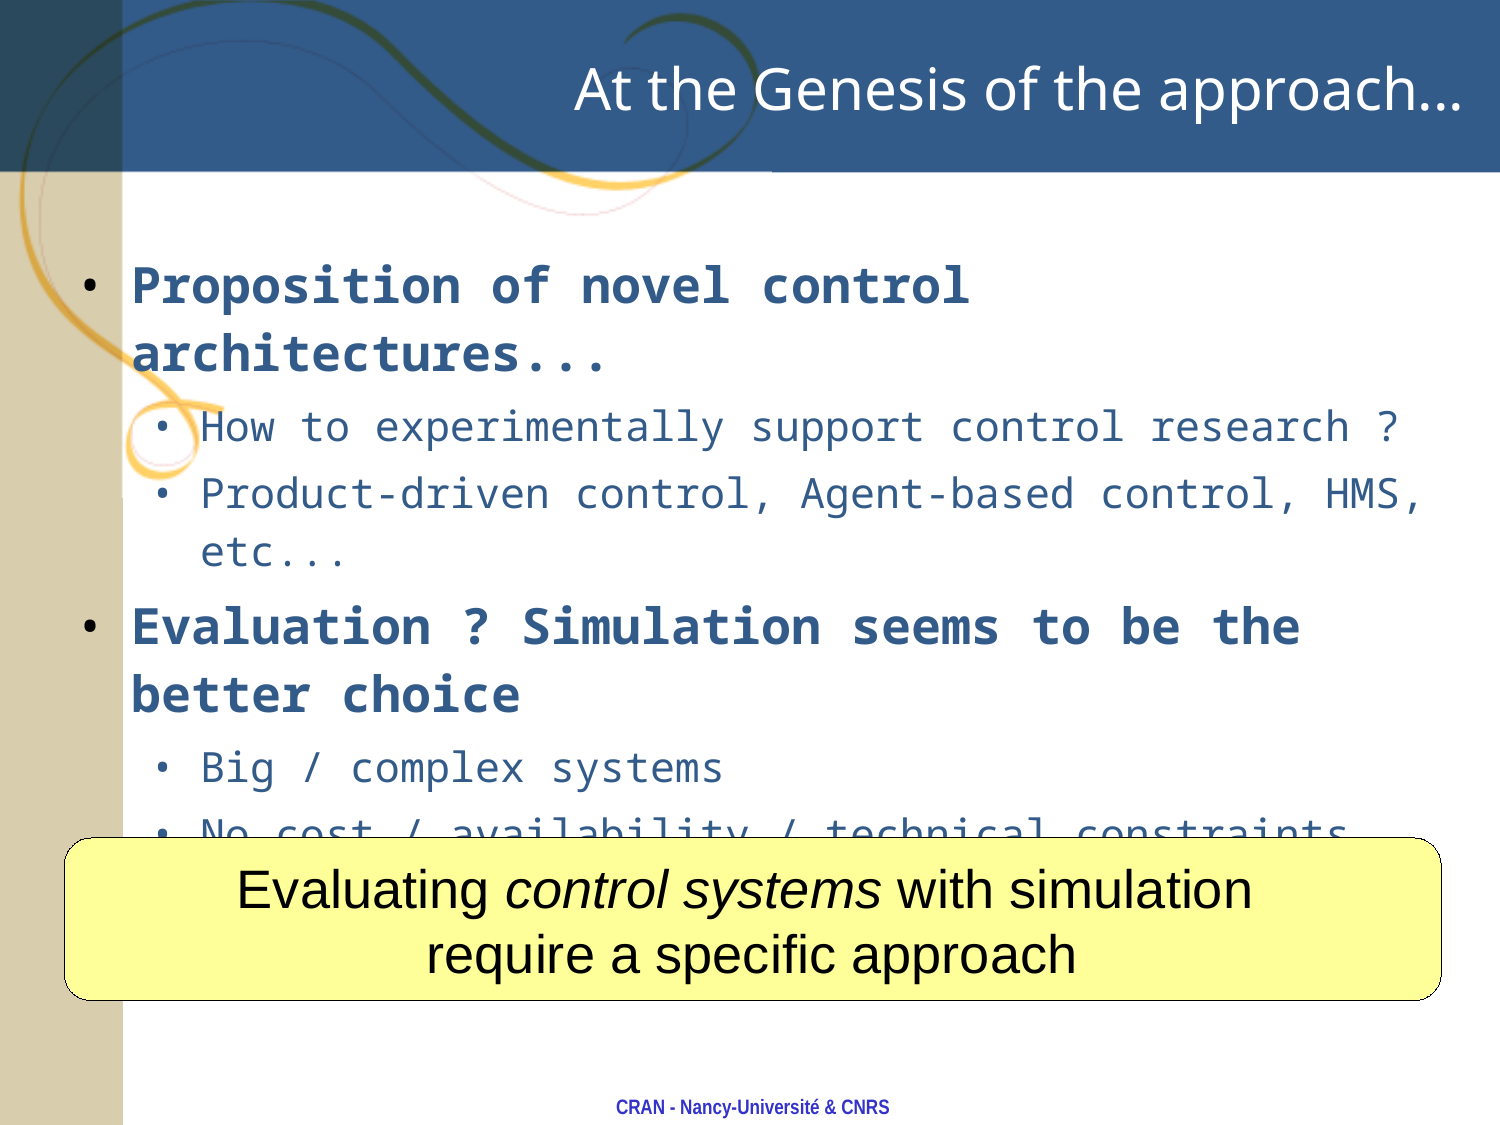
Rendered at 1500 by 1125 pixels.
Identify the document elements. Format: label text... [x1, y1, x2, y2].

text_box Evaluating control systems with simulation require a specific approach [64, 837, 1442, 1001]
picture [0, 0, 772, 498]
list Proposition of novel control architectures... How to experimentally support control research ? Product-driven control, Agent-based control, HMS, etc... Evaluation ? Simulation seems to be the better choice Big / complex systems No cost / availability / technical constraints Traditional simulation packages appears not well suited to this task [75, 249, 1438, 850]
title At the Genesis of the approach... [112, 0, 1500, 176]
